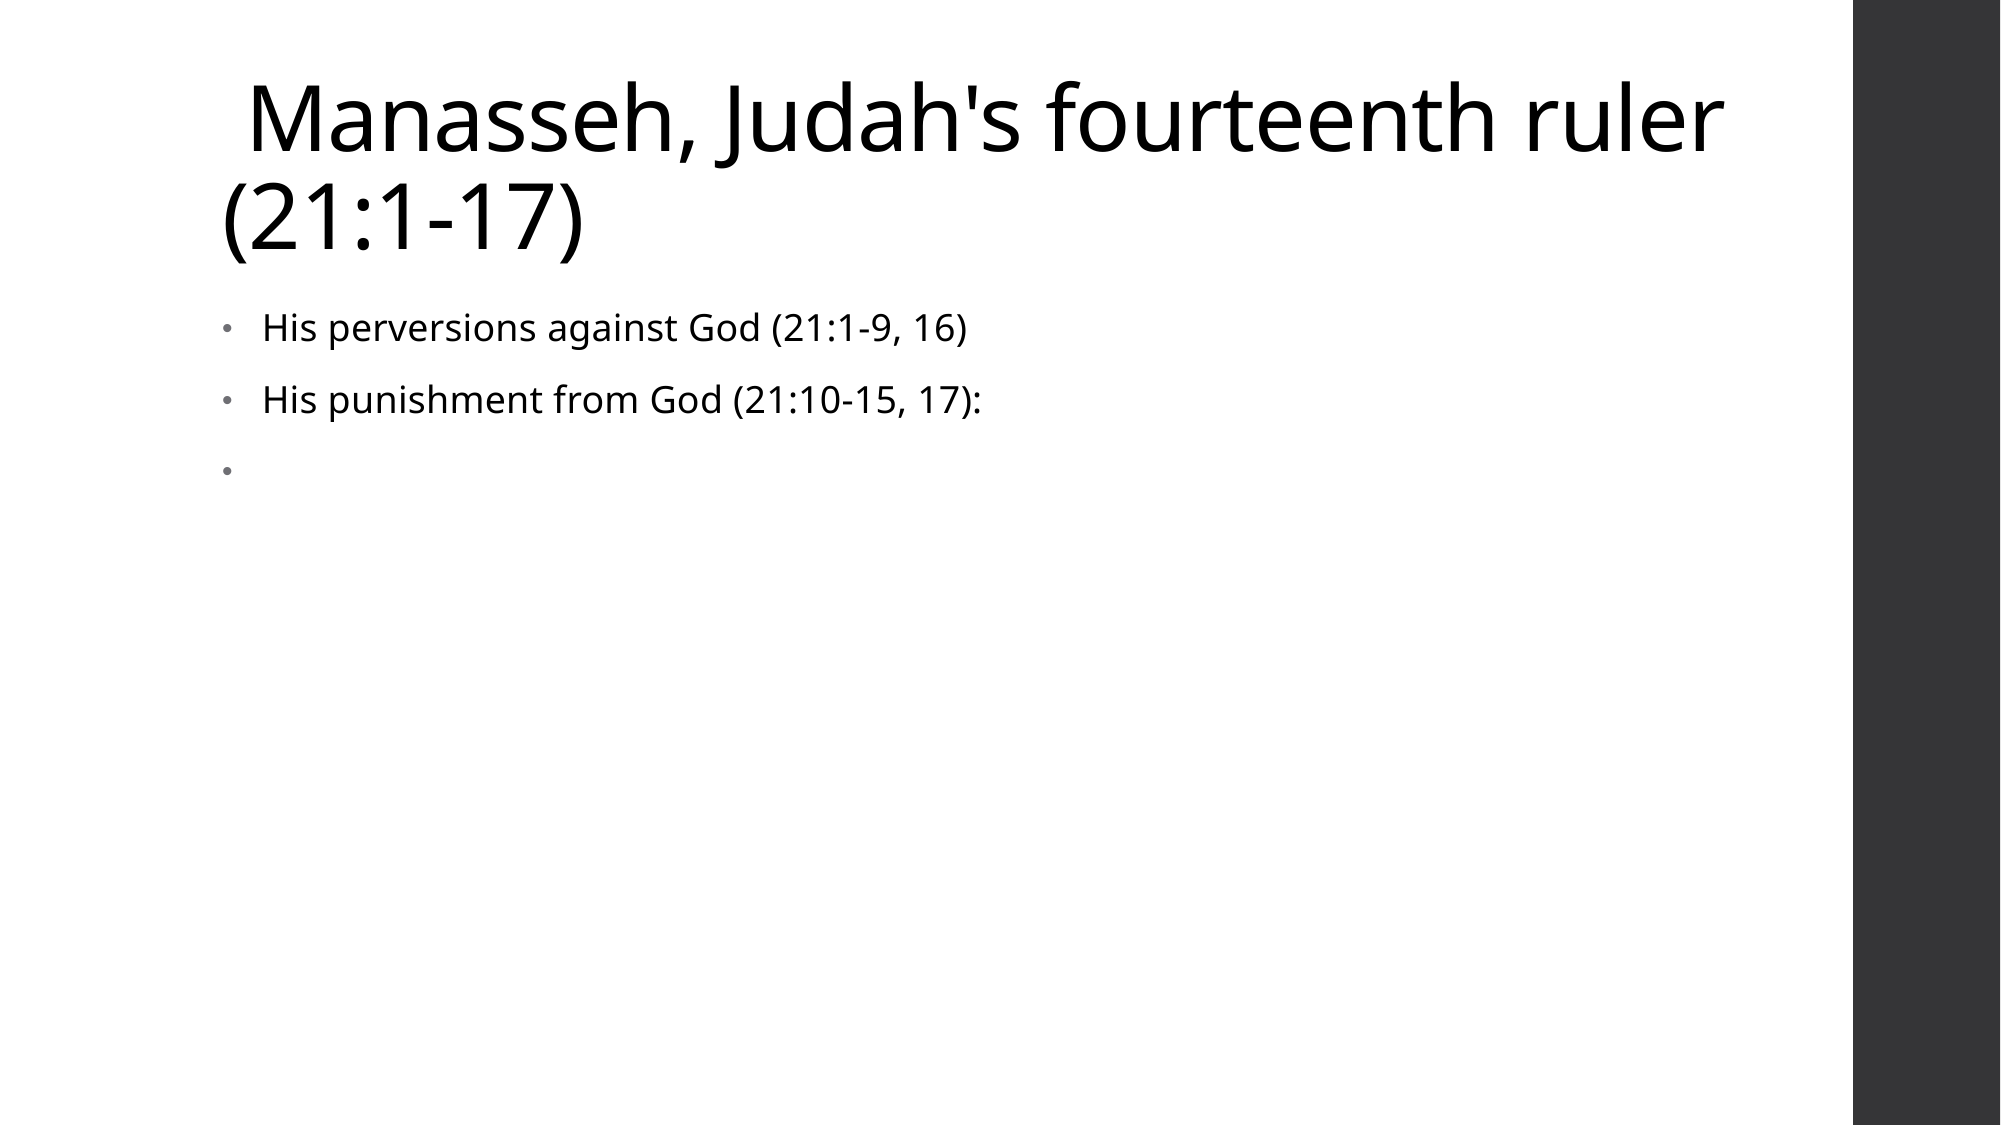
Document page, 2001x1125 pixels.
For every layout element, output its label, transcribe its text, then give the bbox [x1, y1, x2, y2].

title Manasseh, Judah's fourteenth ruler (21:1-17) [206, 60, 1797, 278]
list His perversions against God (21:1-9, 16) His punishment from God (21:10-15, 17): [206, 299, 1617, 1014]
